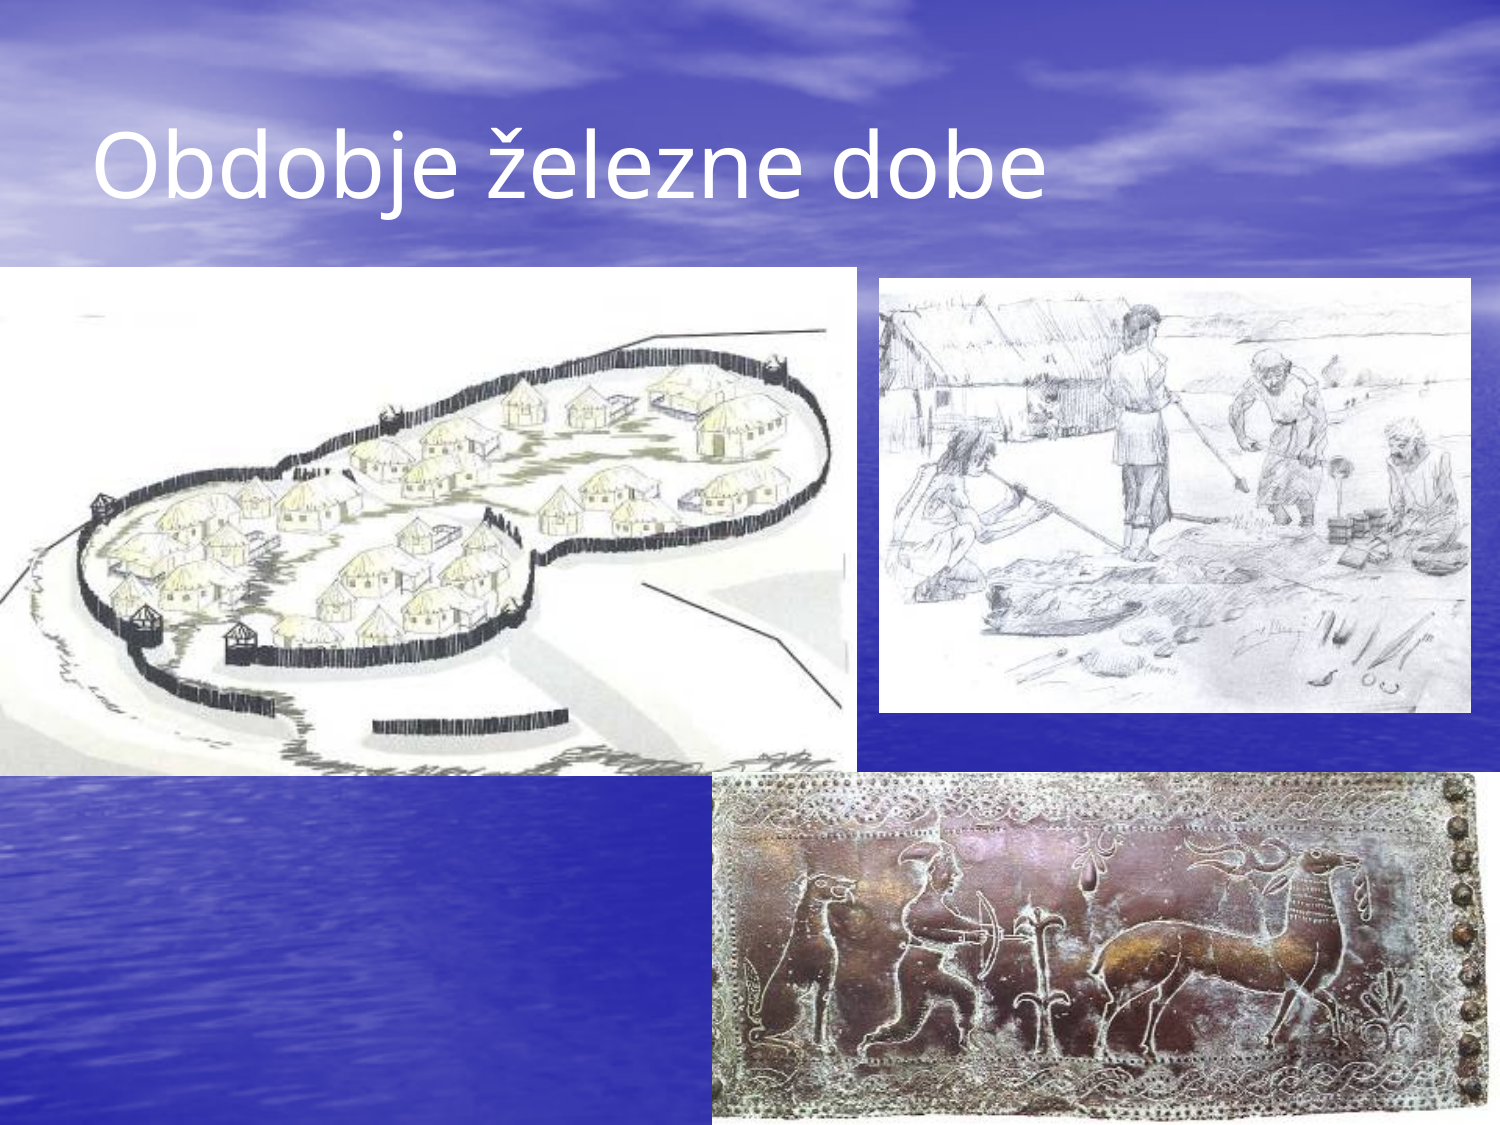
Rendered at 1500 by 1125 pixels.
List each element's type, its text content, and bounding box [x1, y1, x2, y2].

title Obdobje železne dobe [75, 47, 1425, 275]
picture [0, 0, 1500, 1125]
